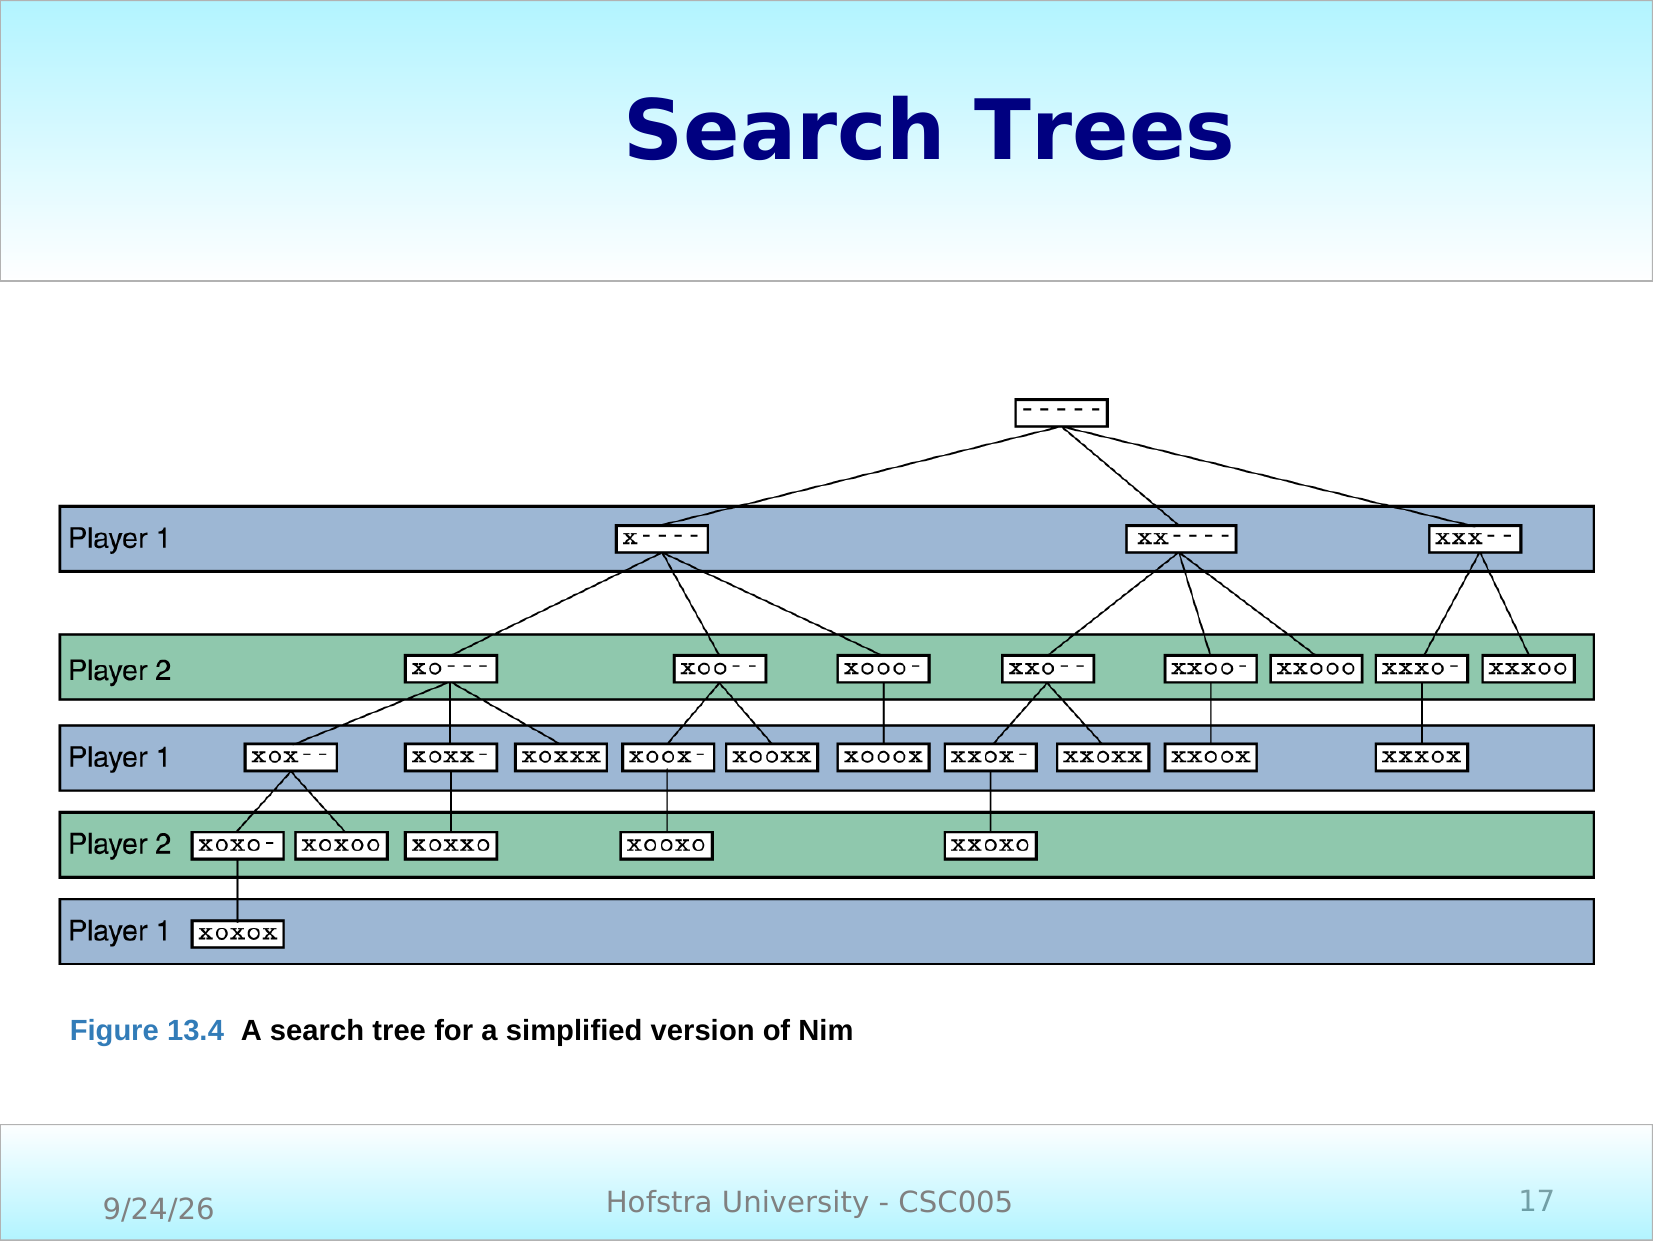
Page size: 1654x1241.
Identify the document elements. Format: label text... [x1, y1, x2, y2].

title Search Trees [247, 27, 1612, 235]
picture [41, 372, 1612, 982]
text_box Figure 13.4 A search tree for a simplified version of Nim [55, 1006, 979, 1055]
